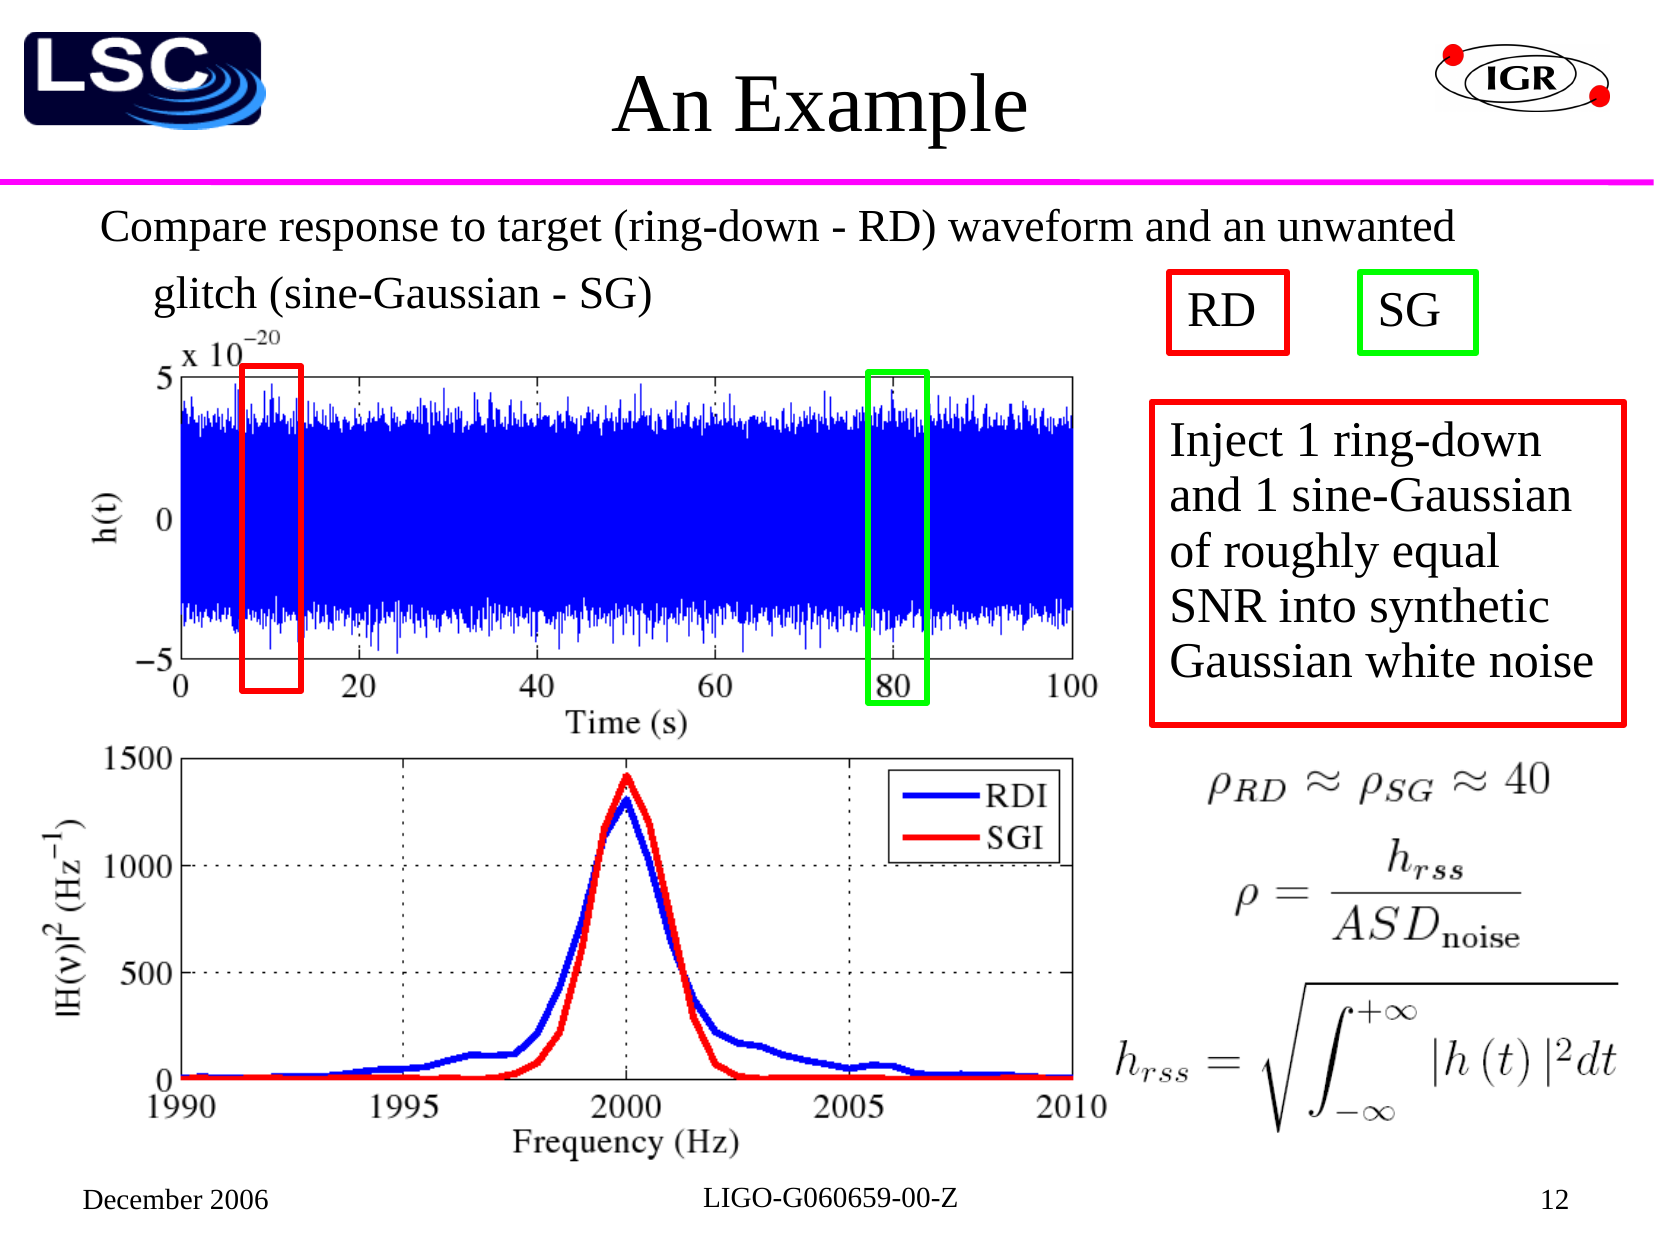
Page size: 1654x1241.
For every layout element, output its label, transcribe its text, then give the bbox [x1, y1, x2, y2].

title An Example [76, 0, 1565, 207]
picture [1565, 44, 1610, 112]
picture [24, 32, 76, 130]
list Compare response to target (ring-down - RD) waveform and an unwanted glitch (sine-Gaussian - SG) [82, 183, 1571, 1070]
picture [35, 323, 1630, 1173]
text_box Inject 1 ring-down and 1 sine-Gaussian of roughly equal SNR into synthetic Gaussian white noise [1151, 401, 1625, 725]
text_box RD [1169, 271, 1288, 353]
picture [1202, 729, 1565, 951]
text_box SG [1359, 271, 1477, 353]
